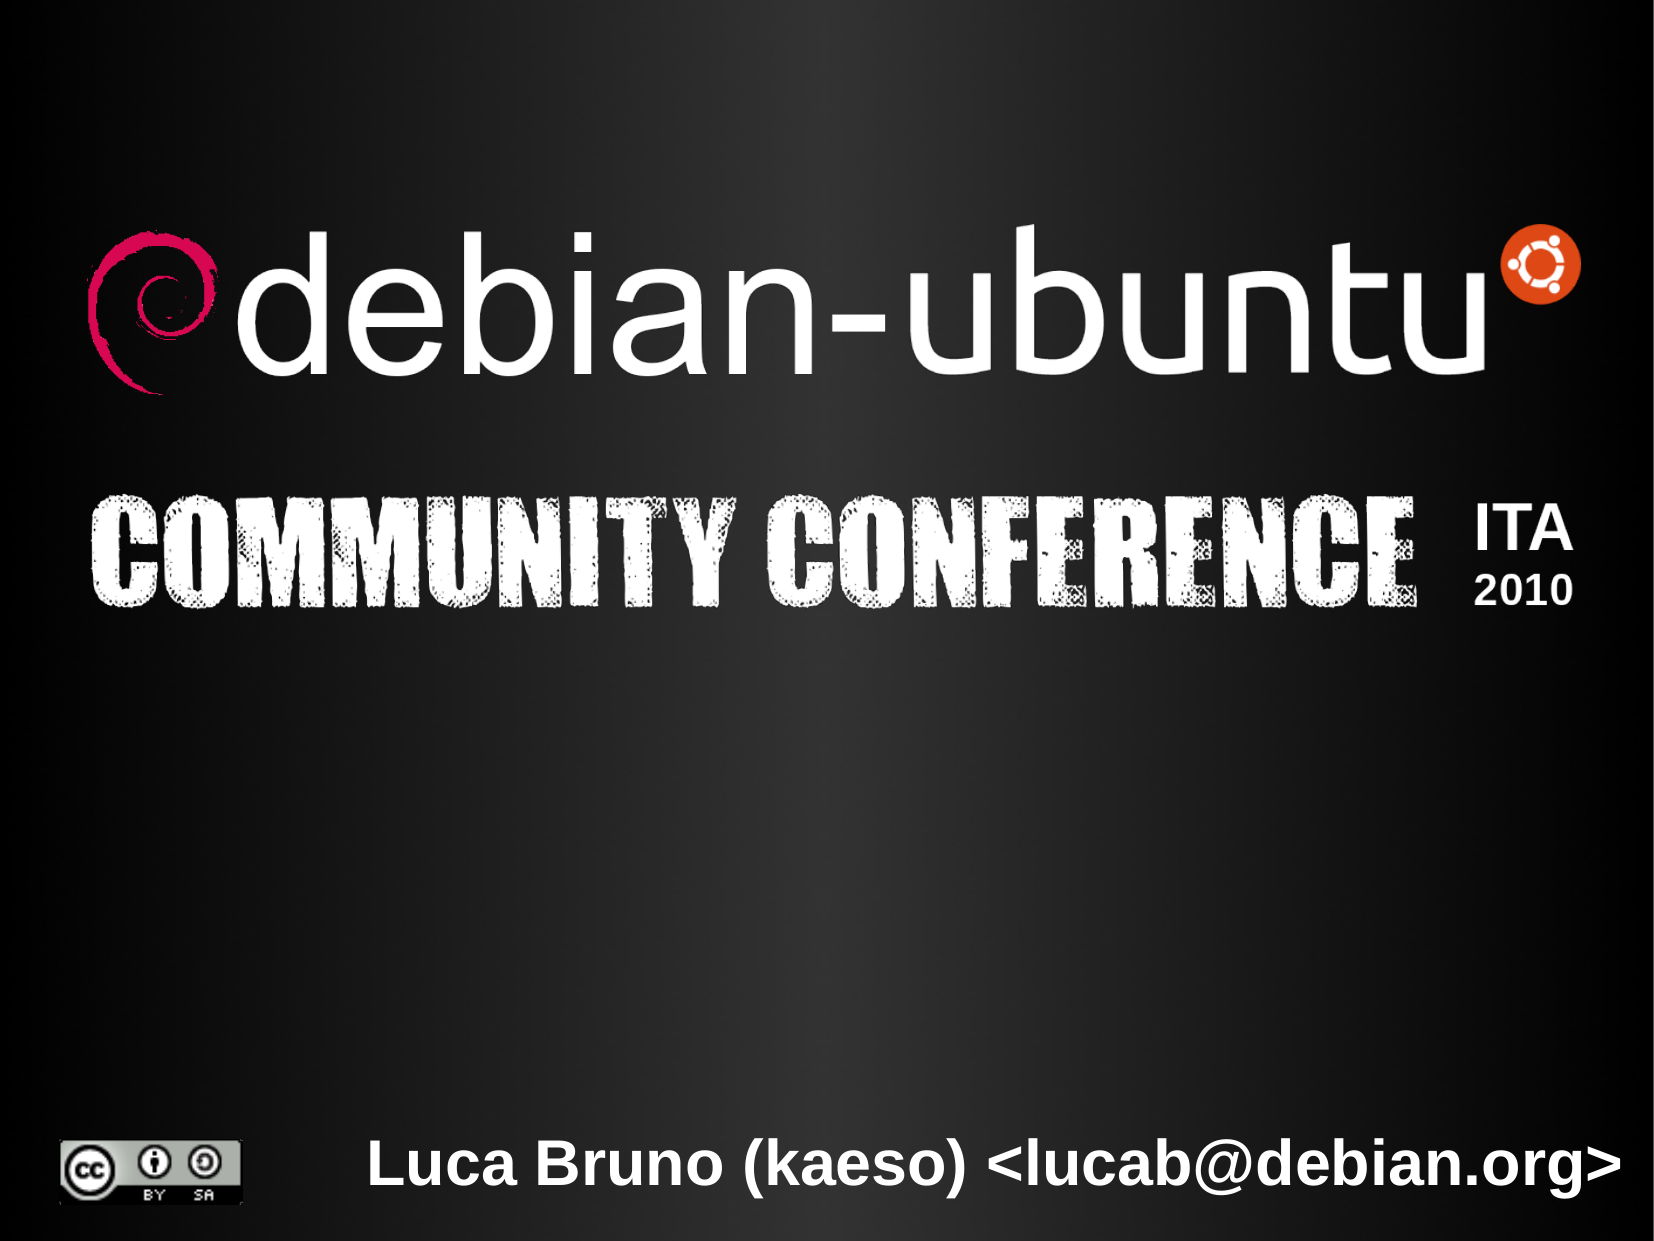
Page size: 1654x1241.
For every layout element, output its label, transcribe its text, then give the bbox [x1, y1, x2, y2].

picture [0, 0, 1654, 1241]
text_box Luca Bruno (kaeso) <lucab@debian.org> [10, 1046, 1639, 1226]
